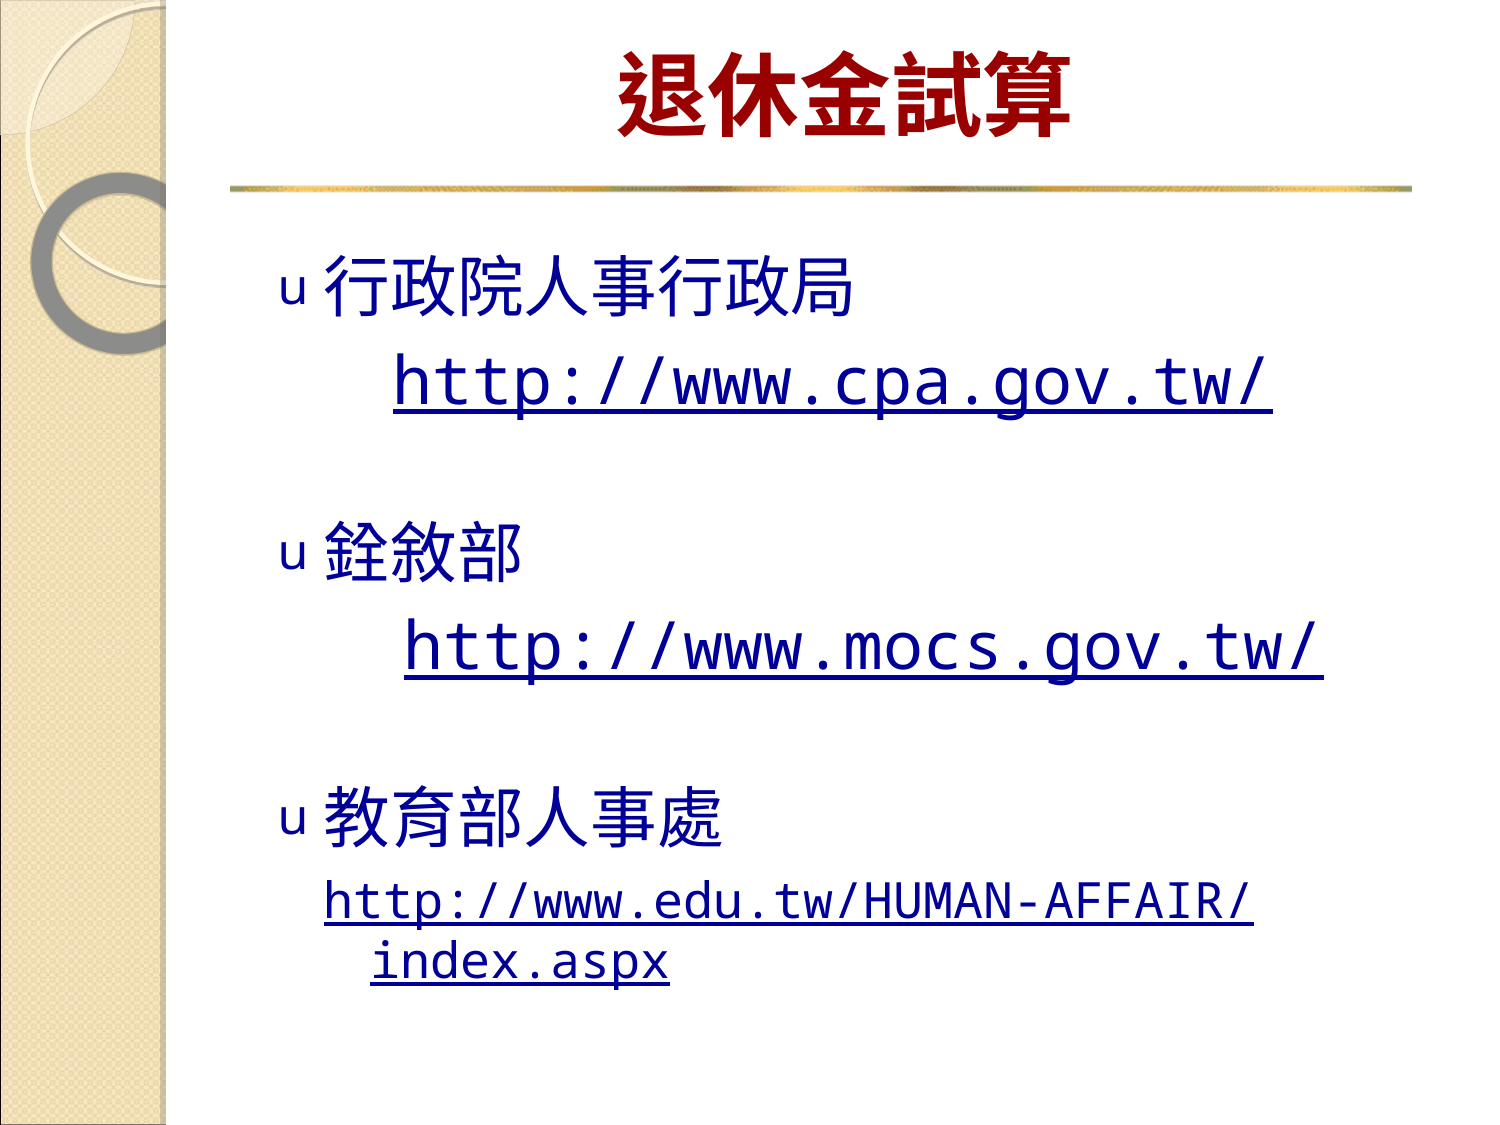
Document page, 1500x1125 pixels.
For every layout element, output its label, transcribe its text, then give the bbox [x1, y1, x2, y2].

picture [230, 180, 1412, 201]
title 退休金試算 [230, 0, 1461, 187]
list 行政院人事行政局 http://www.cpa.gov.tw/ 銓敘部 http://www.mocs.gov.tw/ 教育部人事處 http://www.edu.tw/HUMAN-AFFAIR/index.aspx [235, 237, 1365, 1026]
